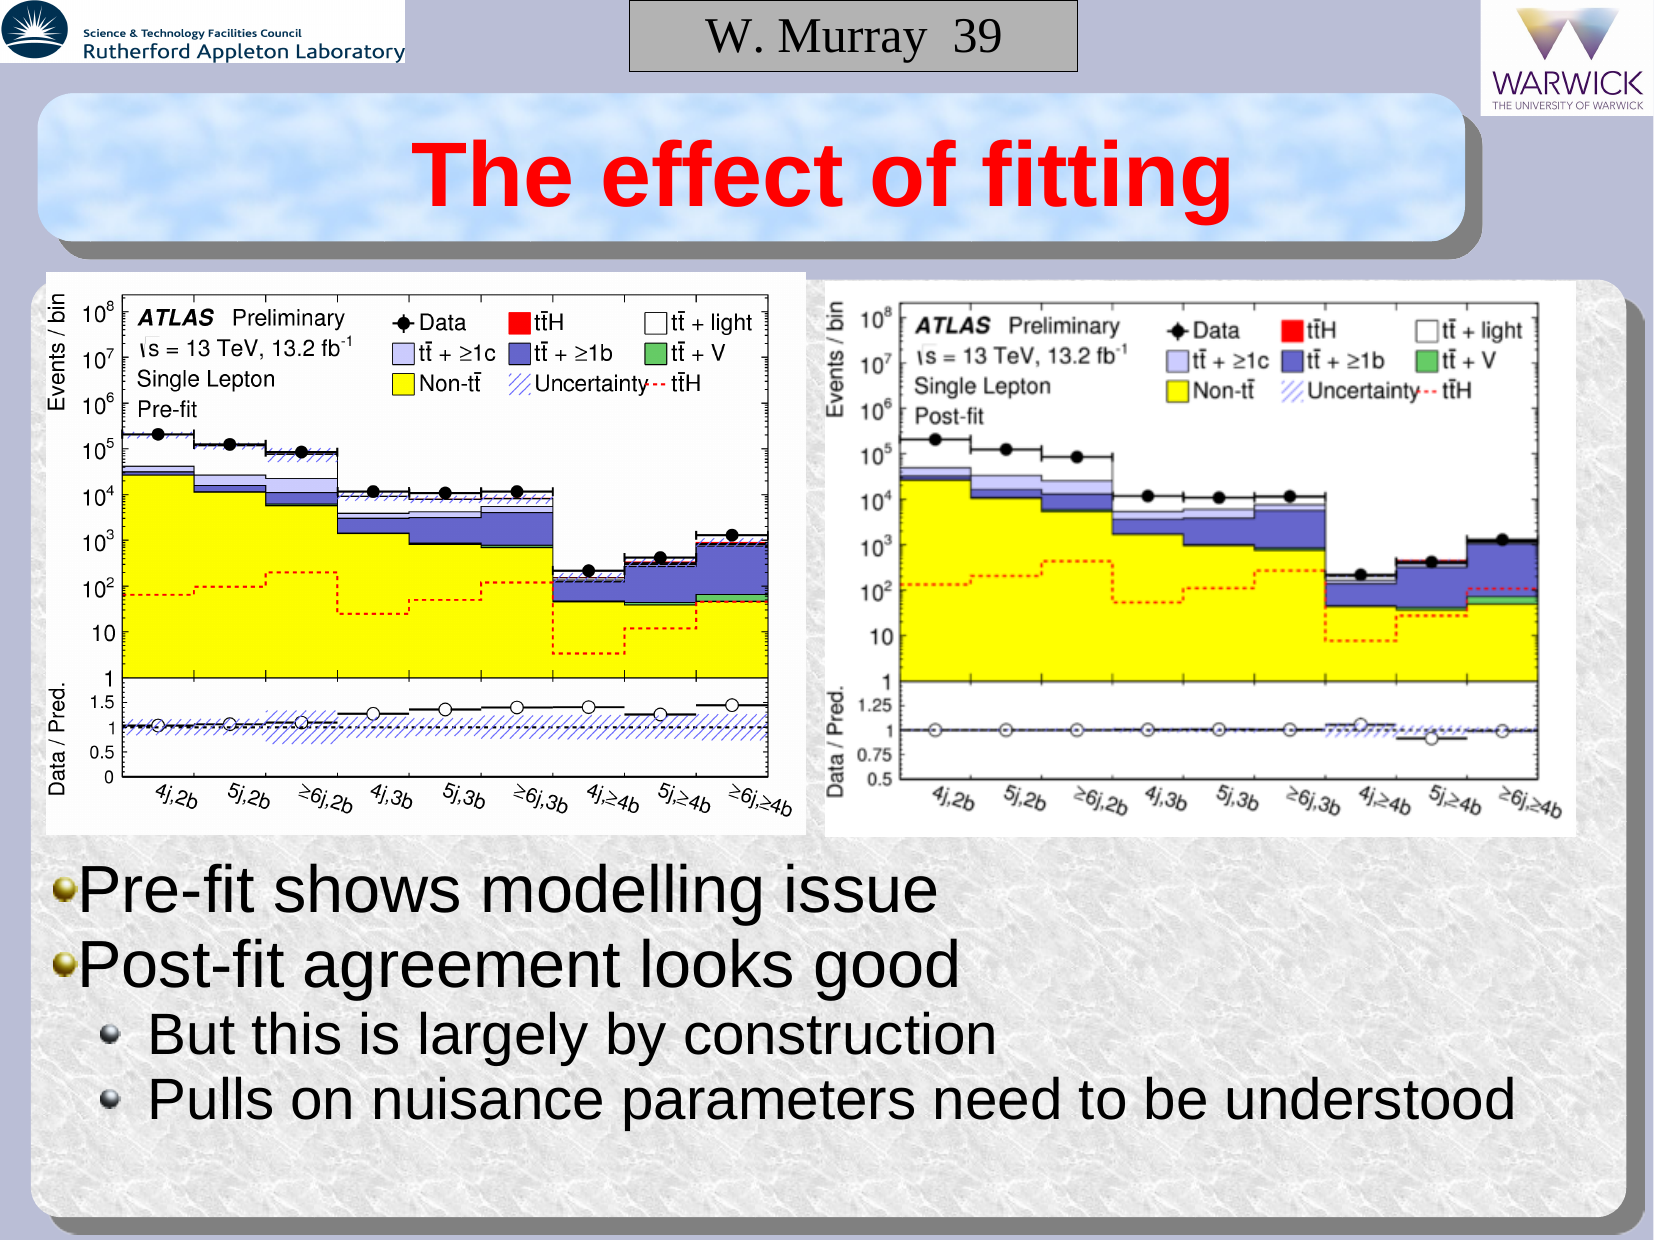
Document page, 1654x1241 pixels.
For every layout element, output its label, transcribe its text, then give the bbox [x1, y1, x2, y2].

list Pre-fit shows modelling issue Post-fit agreement looks good But this is largely by construction Pulls on nuisance parameters need to be understood [53, 851, 1588, 1193]
picture [37, 93, 1452, 242]
picture [30, 272, 1627, 1218]
picture [1480, 0, 1654, 116]
picture [0, 0, 405, 63]
title The effect of fitting [90, 101, 1584, 249]
